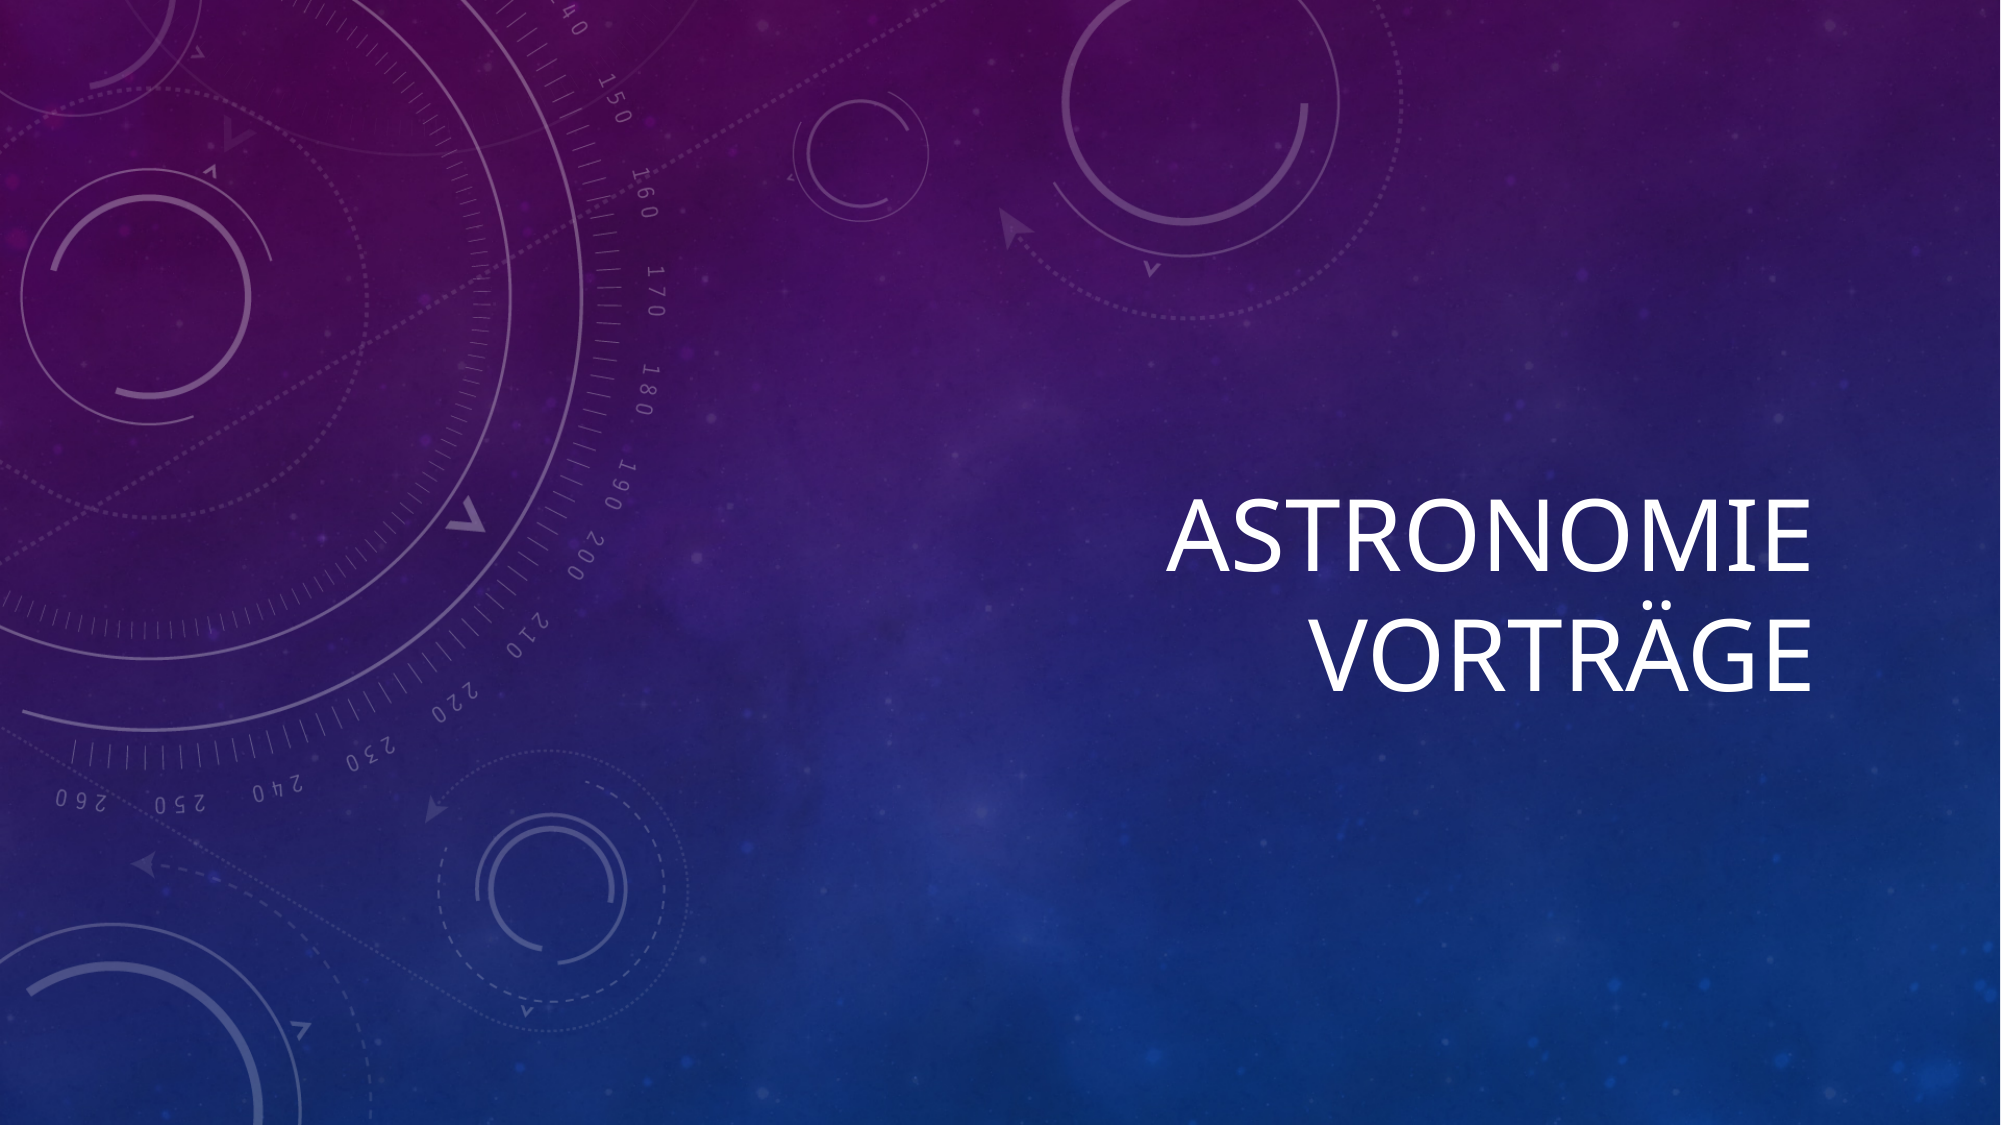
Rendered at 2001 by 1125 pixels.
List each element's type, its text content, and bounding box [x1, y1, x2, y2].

title Astronomie Vorträge [650, 322, 1831, 720]
picture [0, 0, 2001, 1125]
